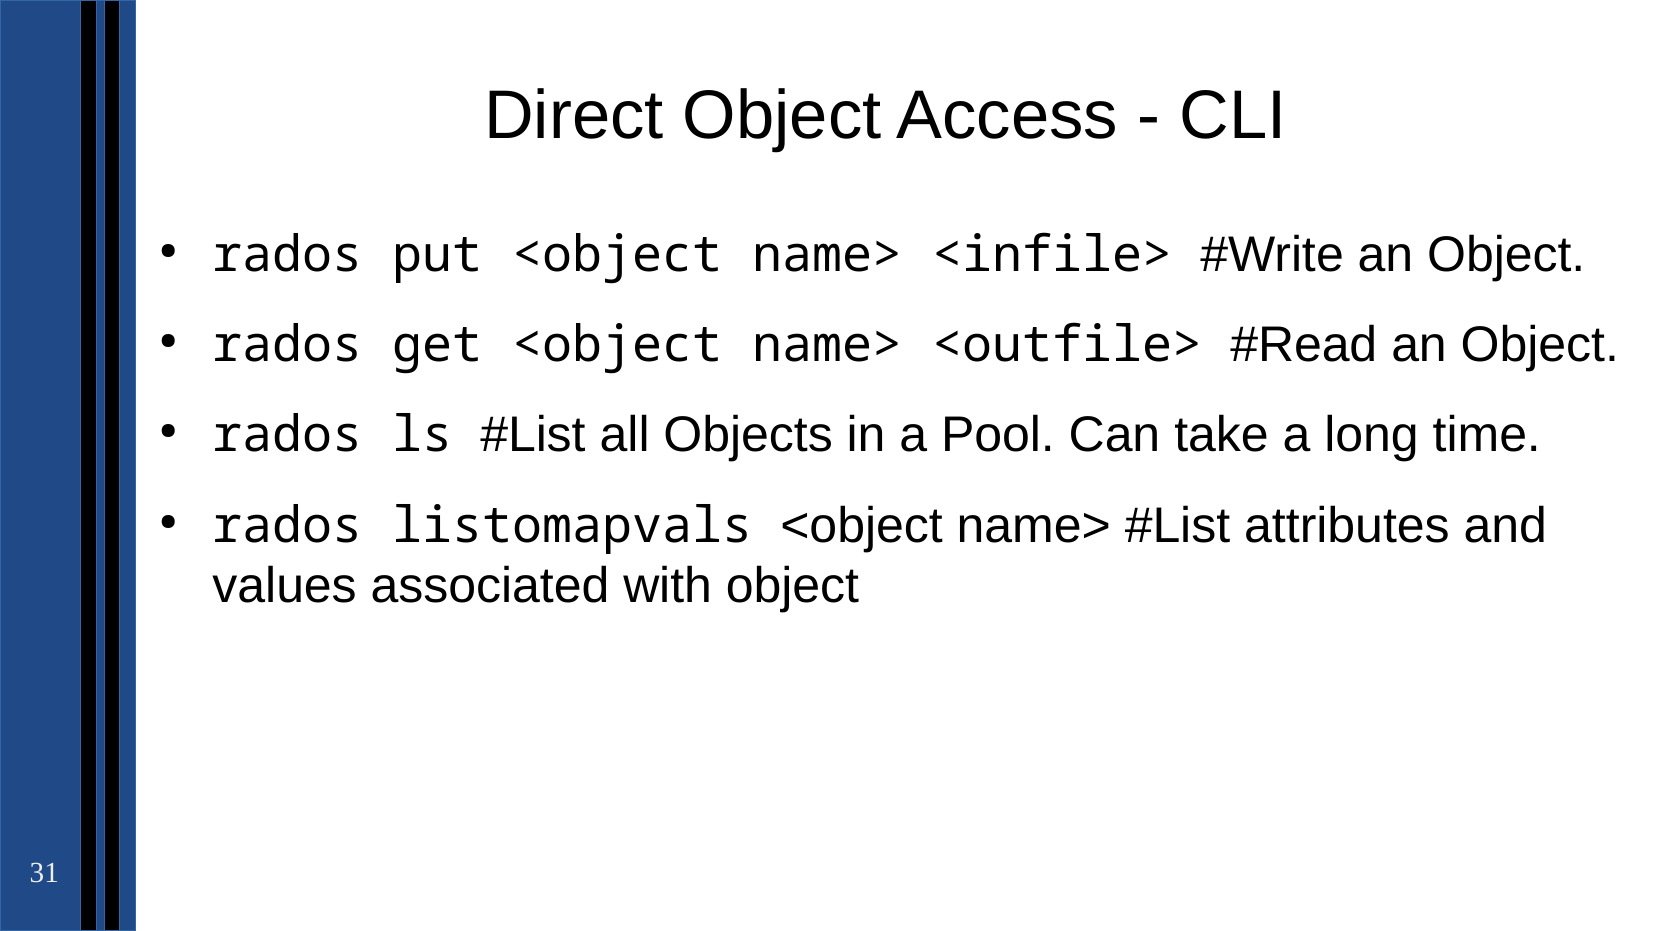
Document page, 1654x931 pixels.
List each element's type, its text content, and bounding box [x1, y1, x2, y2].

list rados put <object name> <infile> #Write an Object. rados get <object name> <outfile> #Read an Object. rados ls #List all Objects in a Pool. Can take a long time. rados listomapvals <object name> #List attributes and values associated with object [141, 217, 1630, 758]
title Direct Object Access - CLI [141, 37, 1630, 193]
